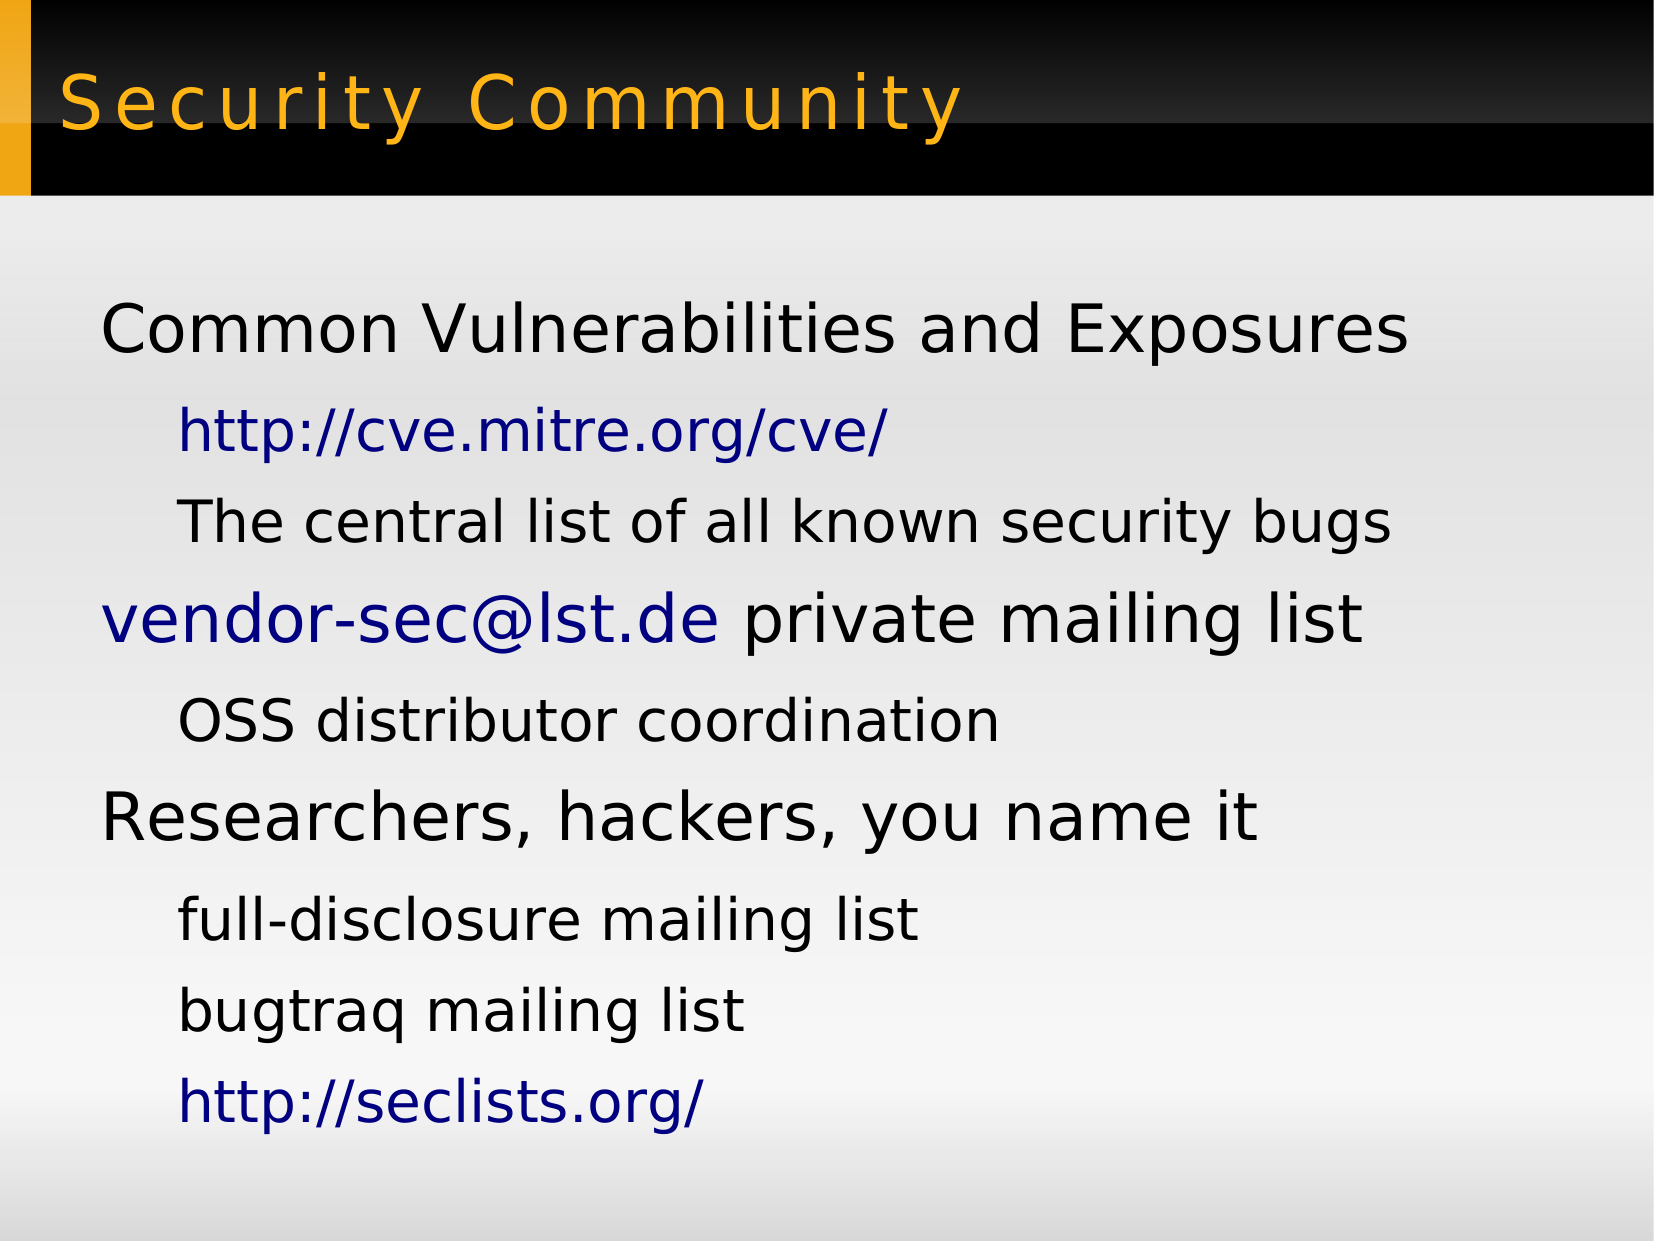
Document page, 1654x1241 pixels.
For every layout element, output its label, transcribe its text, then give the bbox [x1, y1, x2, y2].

picture [0, 0, 1654, 1241]
title Security Community [59, 36, 1270, 171]
list Common Vulnerabilities and Exposures http://cve.mitre.org/cve/ The central list of all known security bugs vendor-sec@lst.de private mailing list OSS distributor coordination Researchers, hackers, you name it full-disclosure mailing list bugtraq mailing list http://seclists.org/ [82, 290, 1571, 1137]
